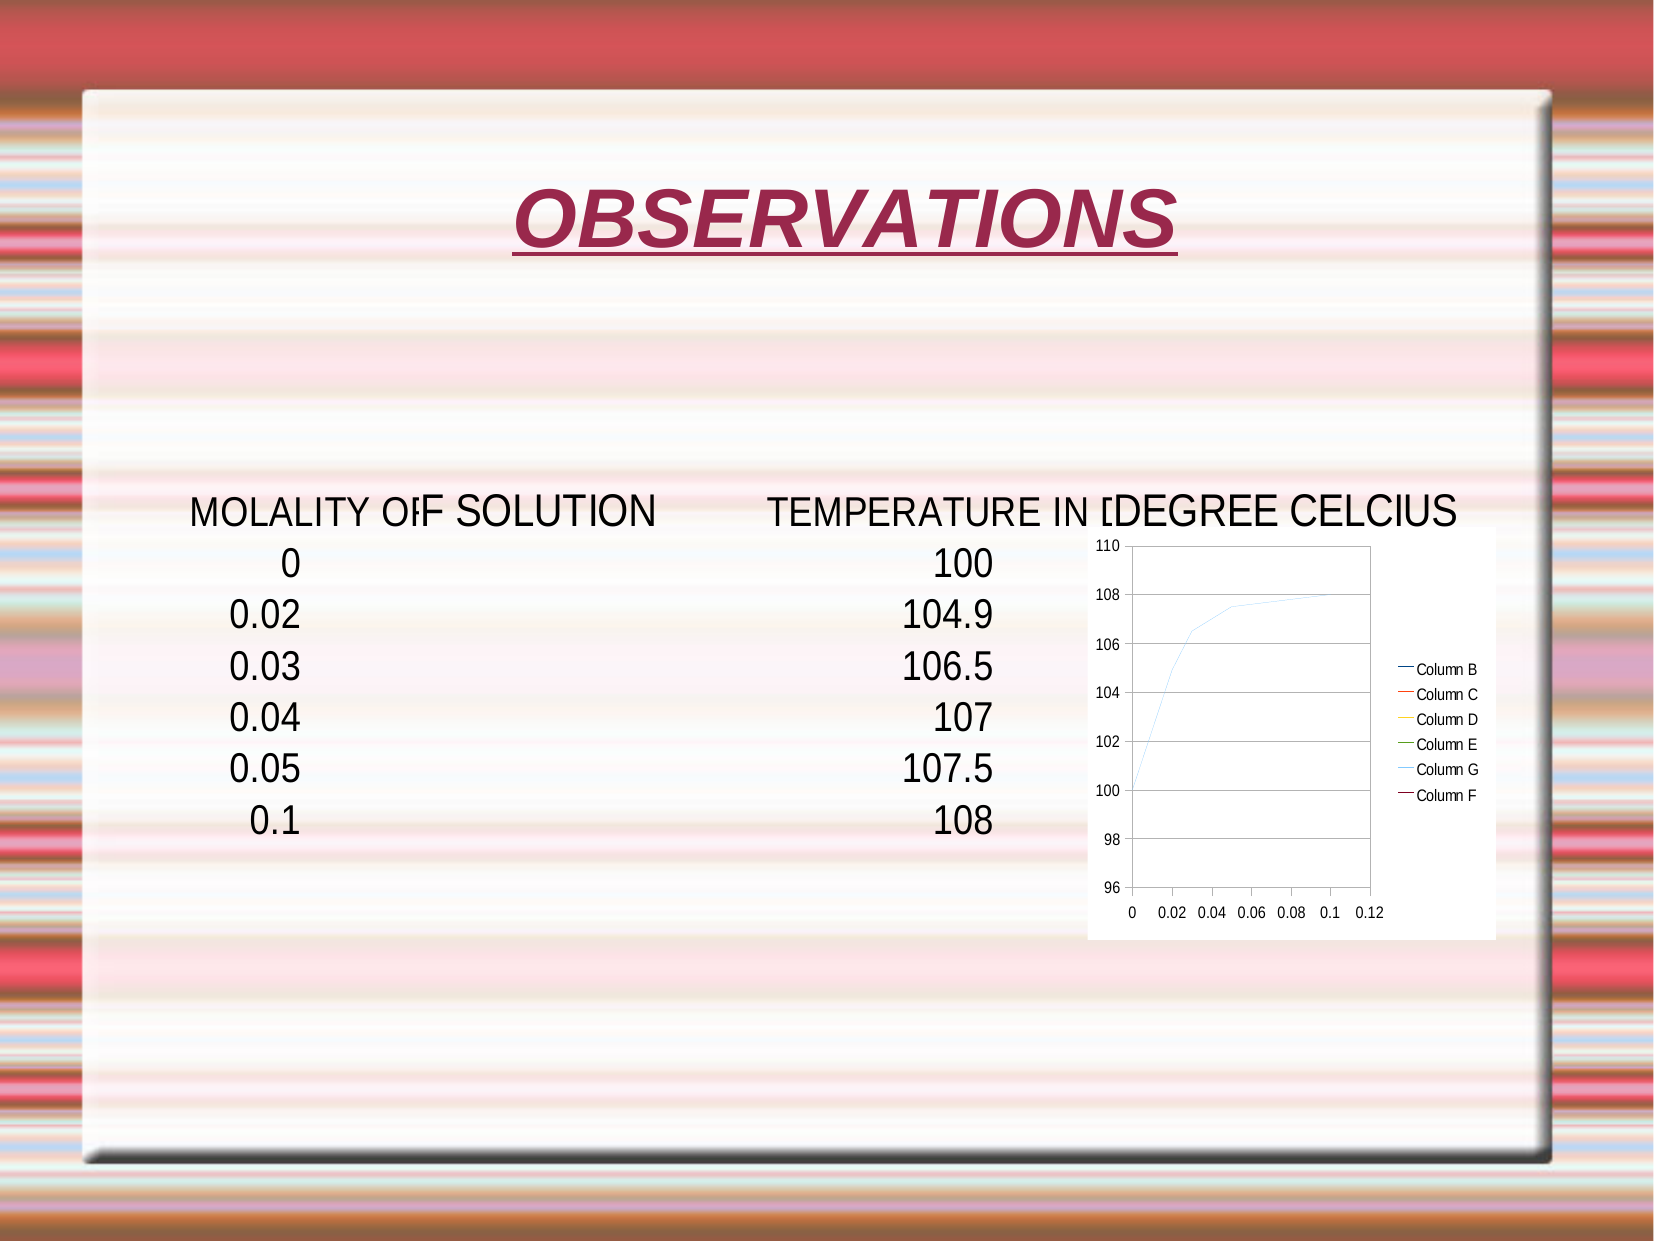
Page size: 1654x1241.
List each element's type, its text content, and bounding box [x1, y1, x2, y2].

picture [0, 0, 1654, 1241]
chart [119, 343, 1576, 1126]
title OBSERVATIONS [121, 78, 1534, 358]
